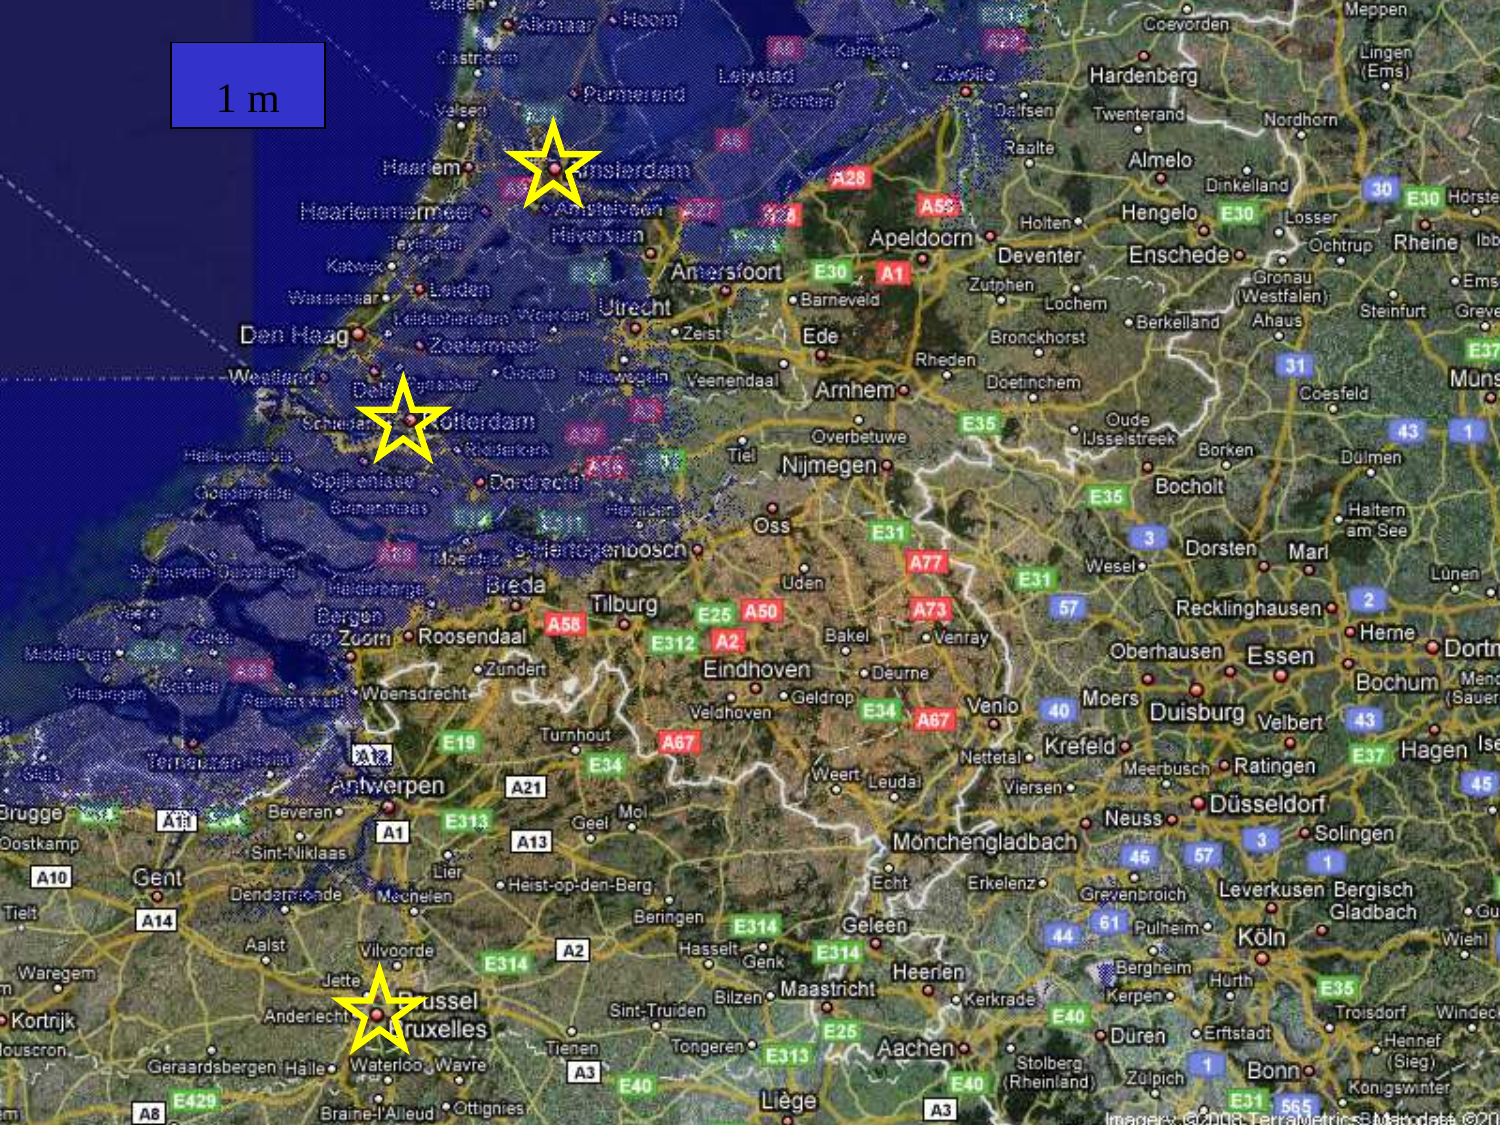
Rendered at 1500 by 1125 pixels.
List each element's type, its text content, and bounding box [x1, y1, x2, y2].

picture [0, 0, 1500, 1125]
text_box 1 m [171, 42, 325, 129]
